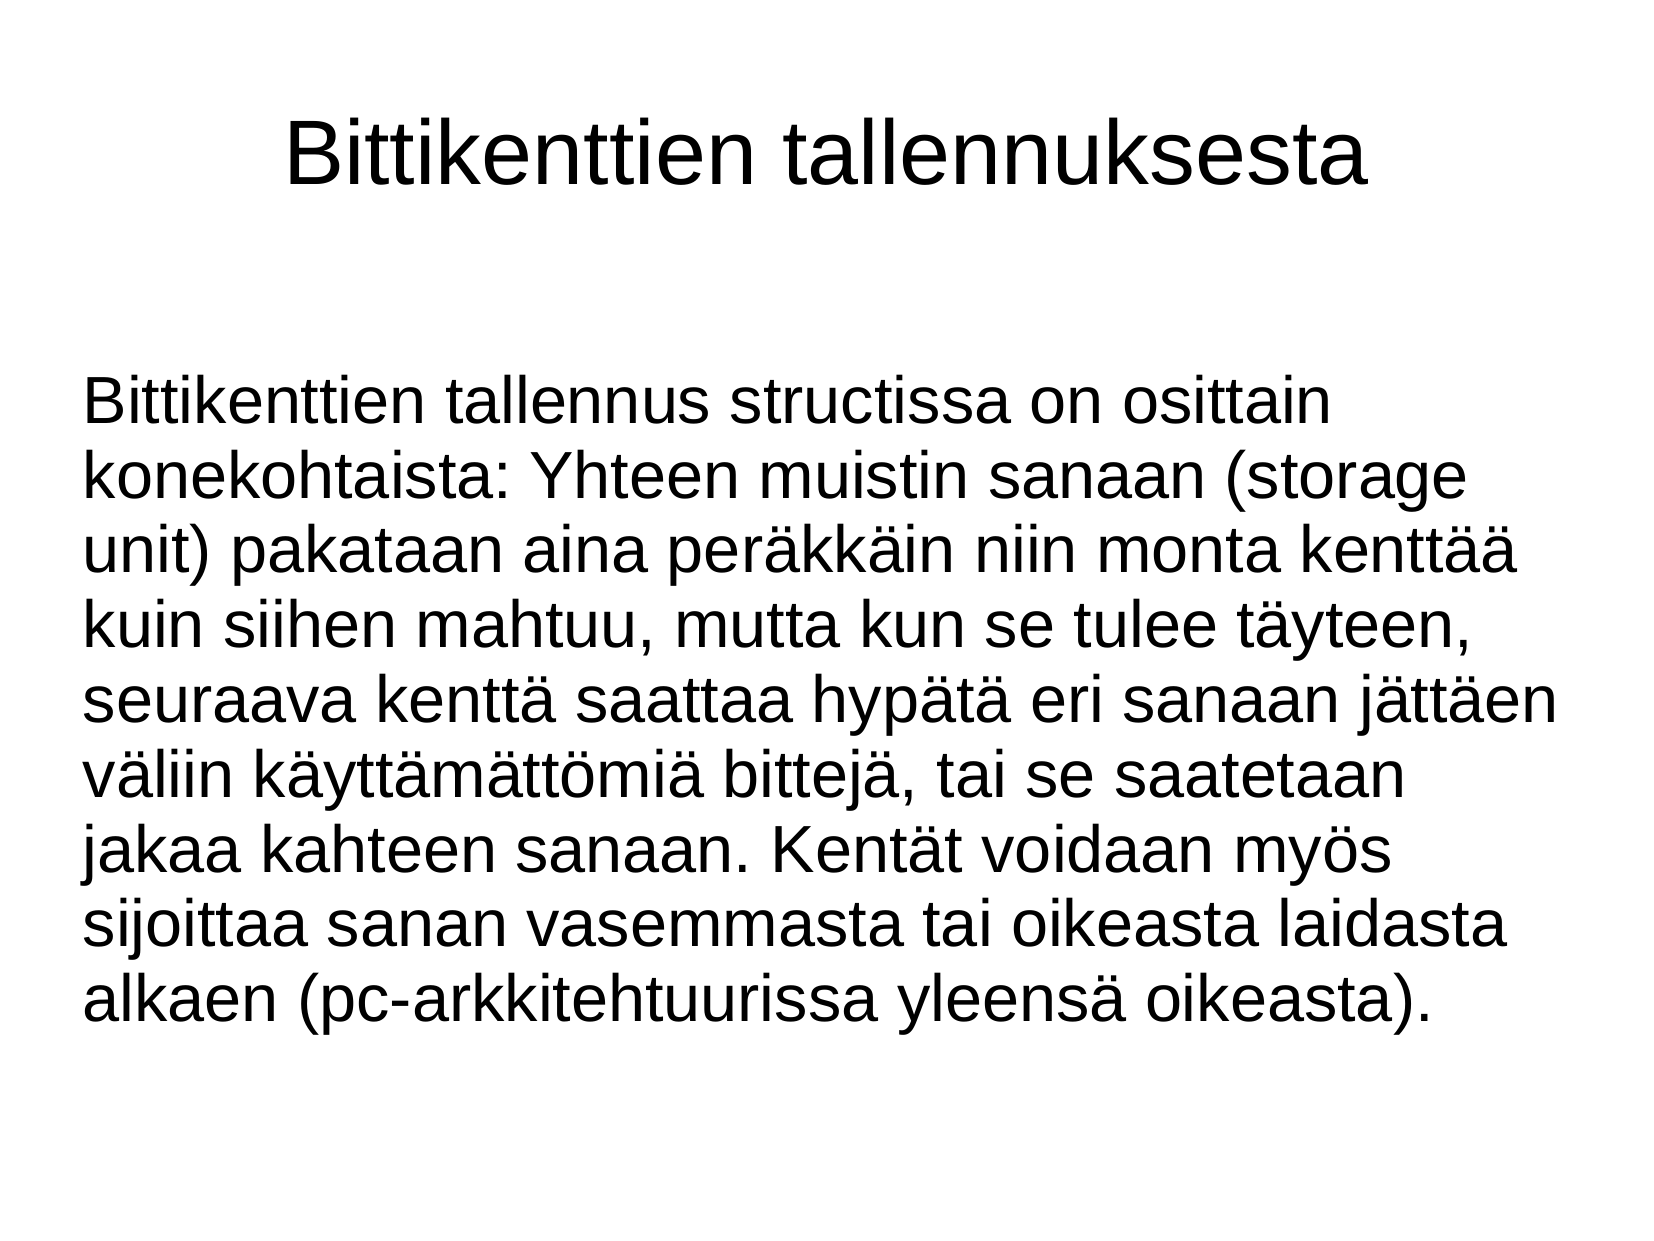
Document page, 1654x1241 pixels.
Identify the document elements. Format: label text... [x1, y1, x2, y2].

title Bittikenttien tallennuksesta [82, 56, 1571, 250]
subtitle Bittikenttien tallennus structissa on osittain konekohtaista: Yhteen muistin sanaan (storage unit) pakataan aina peräkkäin niin monta kenttää kuin siihen mahtuu, mutta kun se tulee täyteen, seuraava kenttä saattaa hypätä eri sanaan jättäen väliin käyttämättömiä bittejä, tai se saatetaan jakaa kahteen sanaan. Kentät voidaan myös sijoittaa sanan vasemmasta tai oikeasta laidasta alkaen (pc-arkkitehtuurissa yleensä oikeasta). [82, 297, 1571, 1102]
